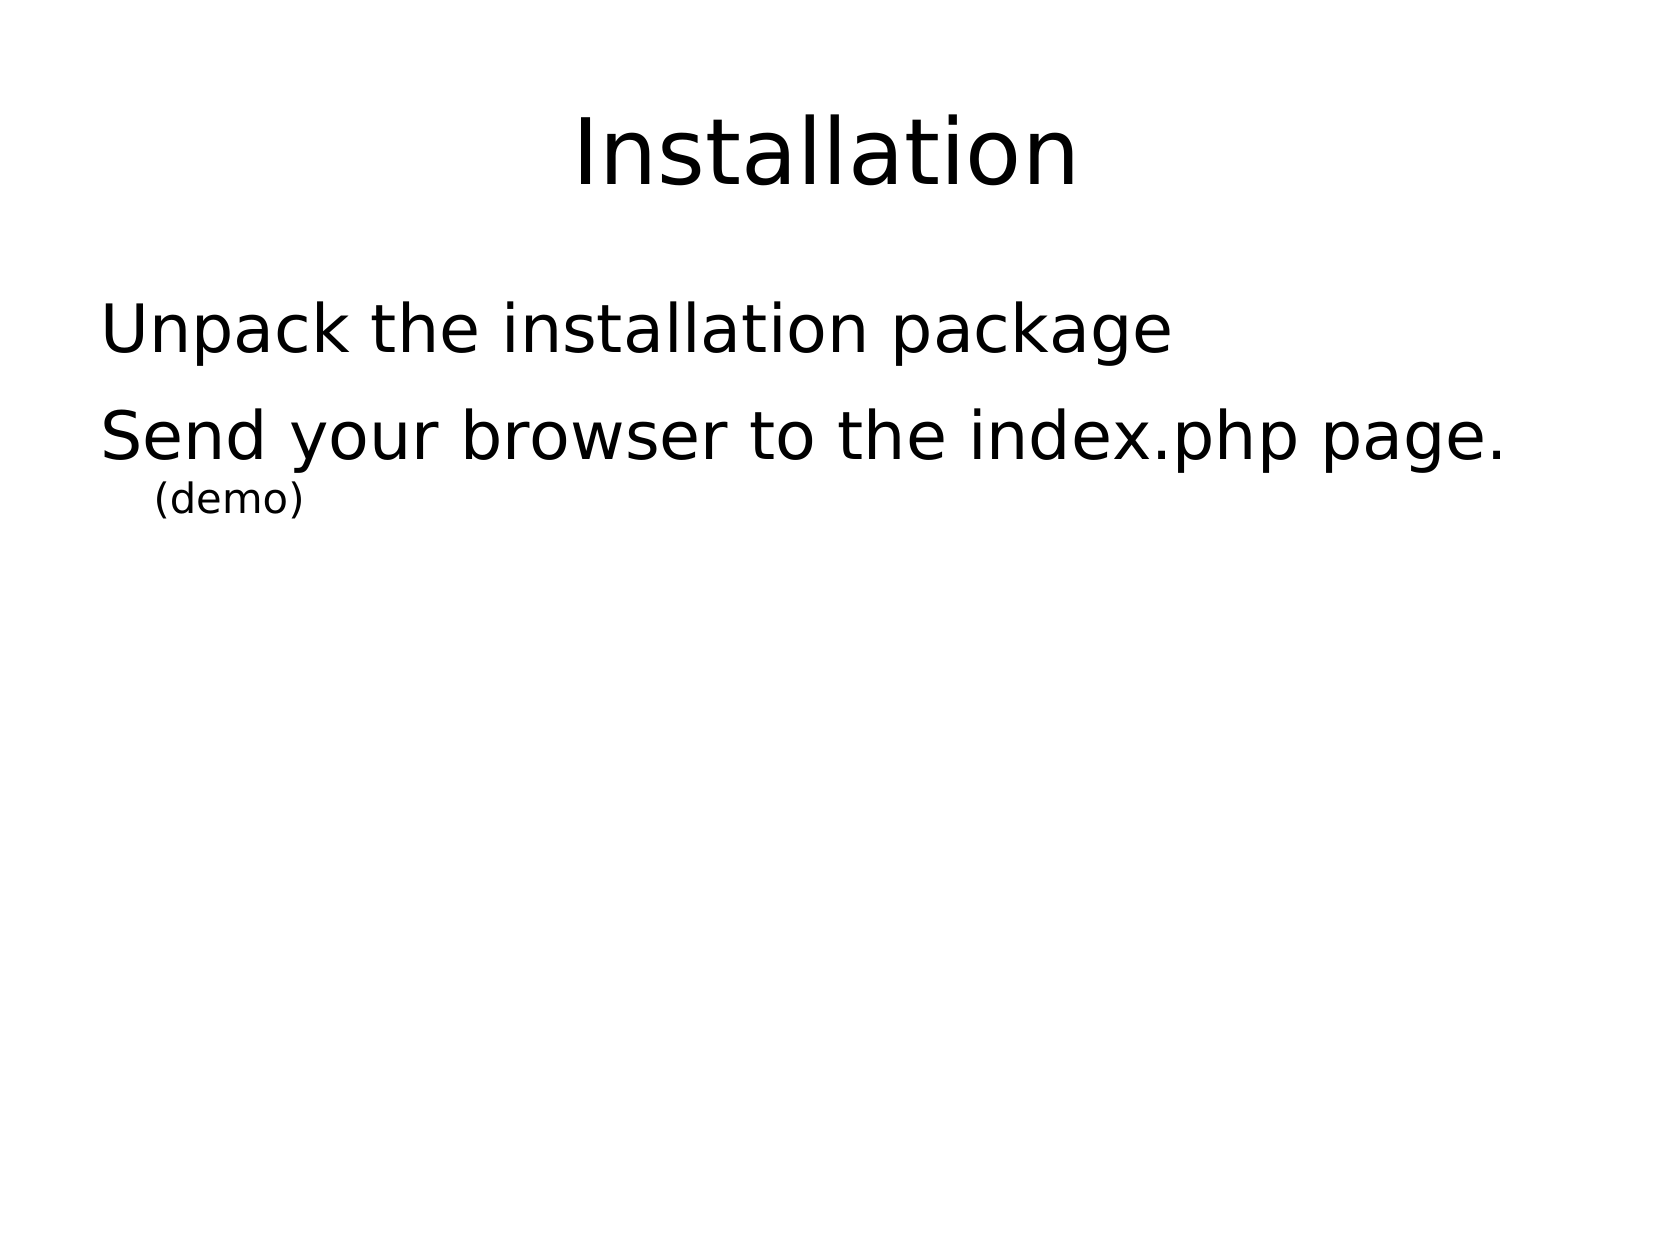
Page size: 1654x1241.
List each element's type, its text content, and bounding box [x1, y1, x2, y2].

list Unpack the installation package Send your browser to the index.php page. (demo) [82, 290, 1571, 1109]
title Installation [82, 49, 1571, 257]
